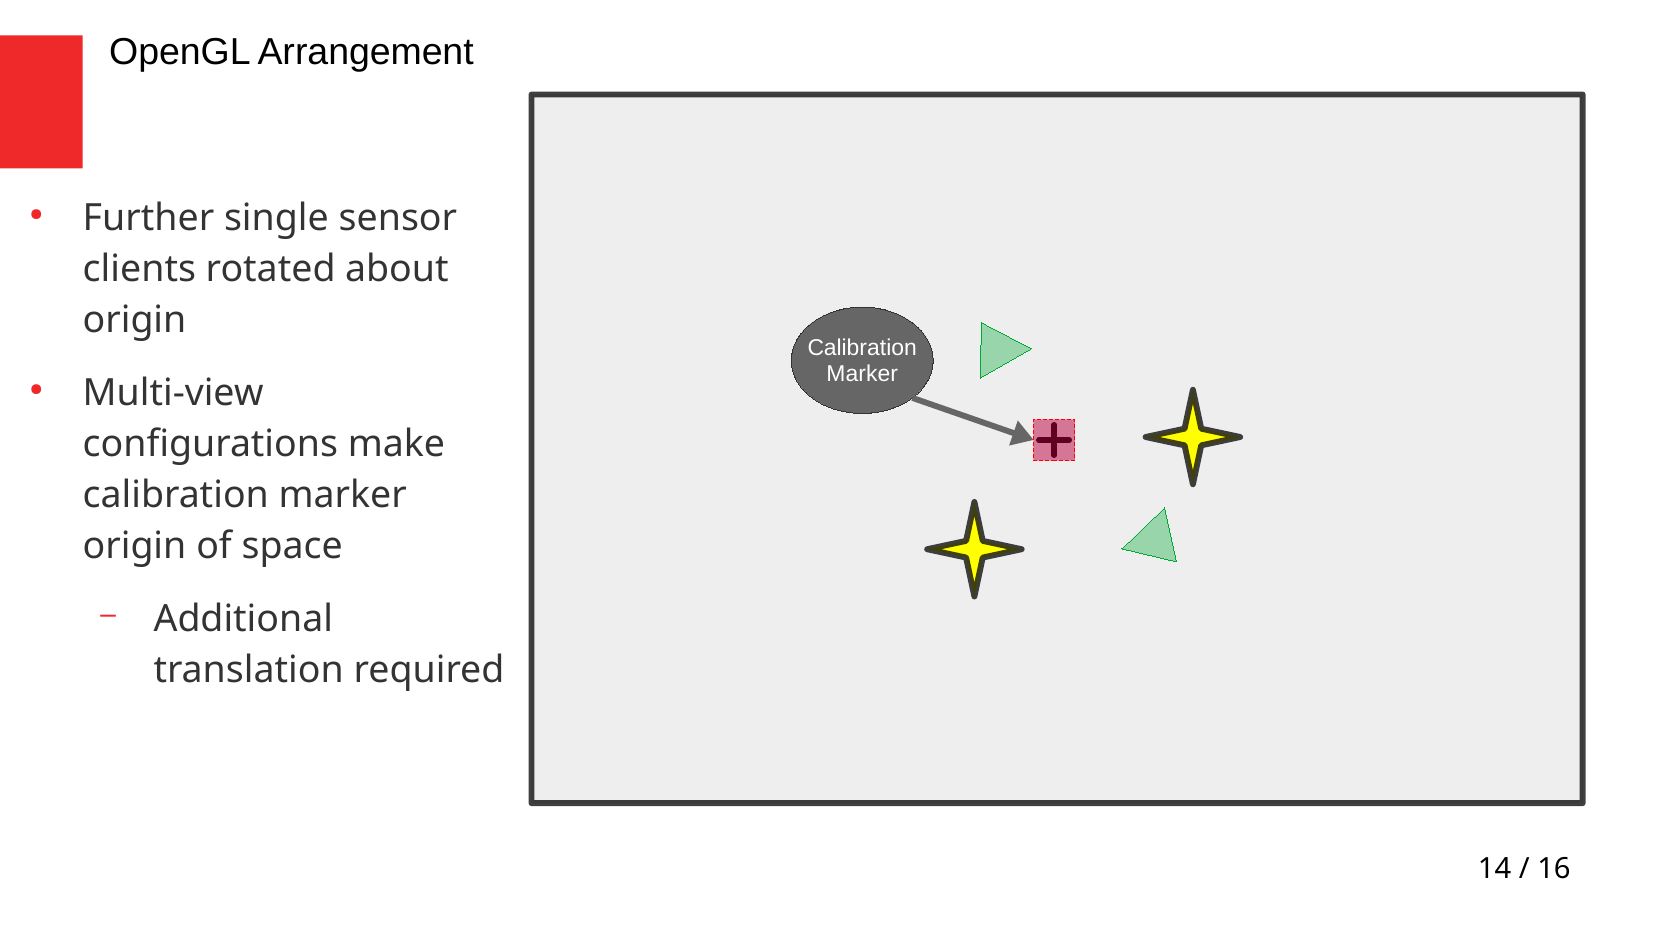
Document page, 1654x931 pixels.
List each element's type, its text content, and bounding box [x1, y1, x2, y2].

text_box [531, 94, 1583, 804]
text_box OpenGL Arrangement [94, 23, 508, 95]
list Further single sensor clients rotated about origin Multi-view configurations make calibration marker origin of space Additional translation required [11, 190, 508, 863]
text_box Calibration Marker [791, 307, 934, 414]
